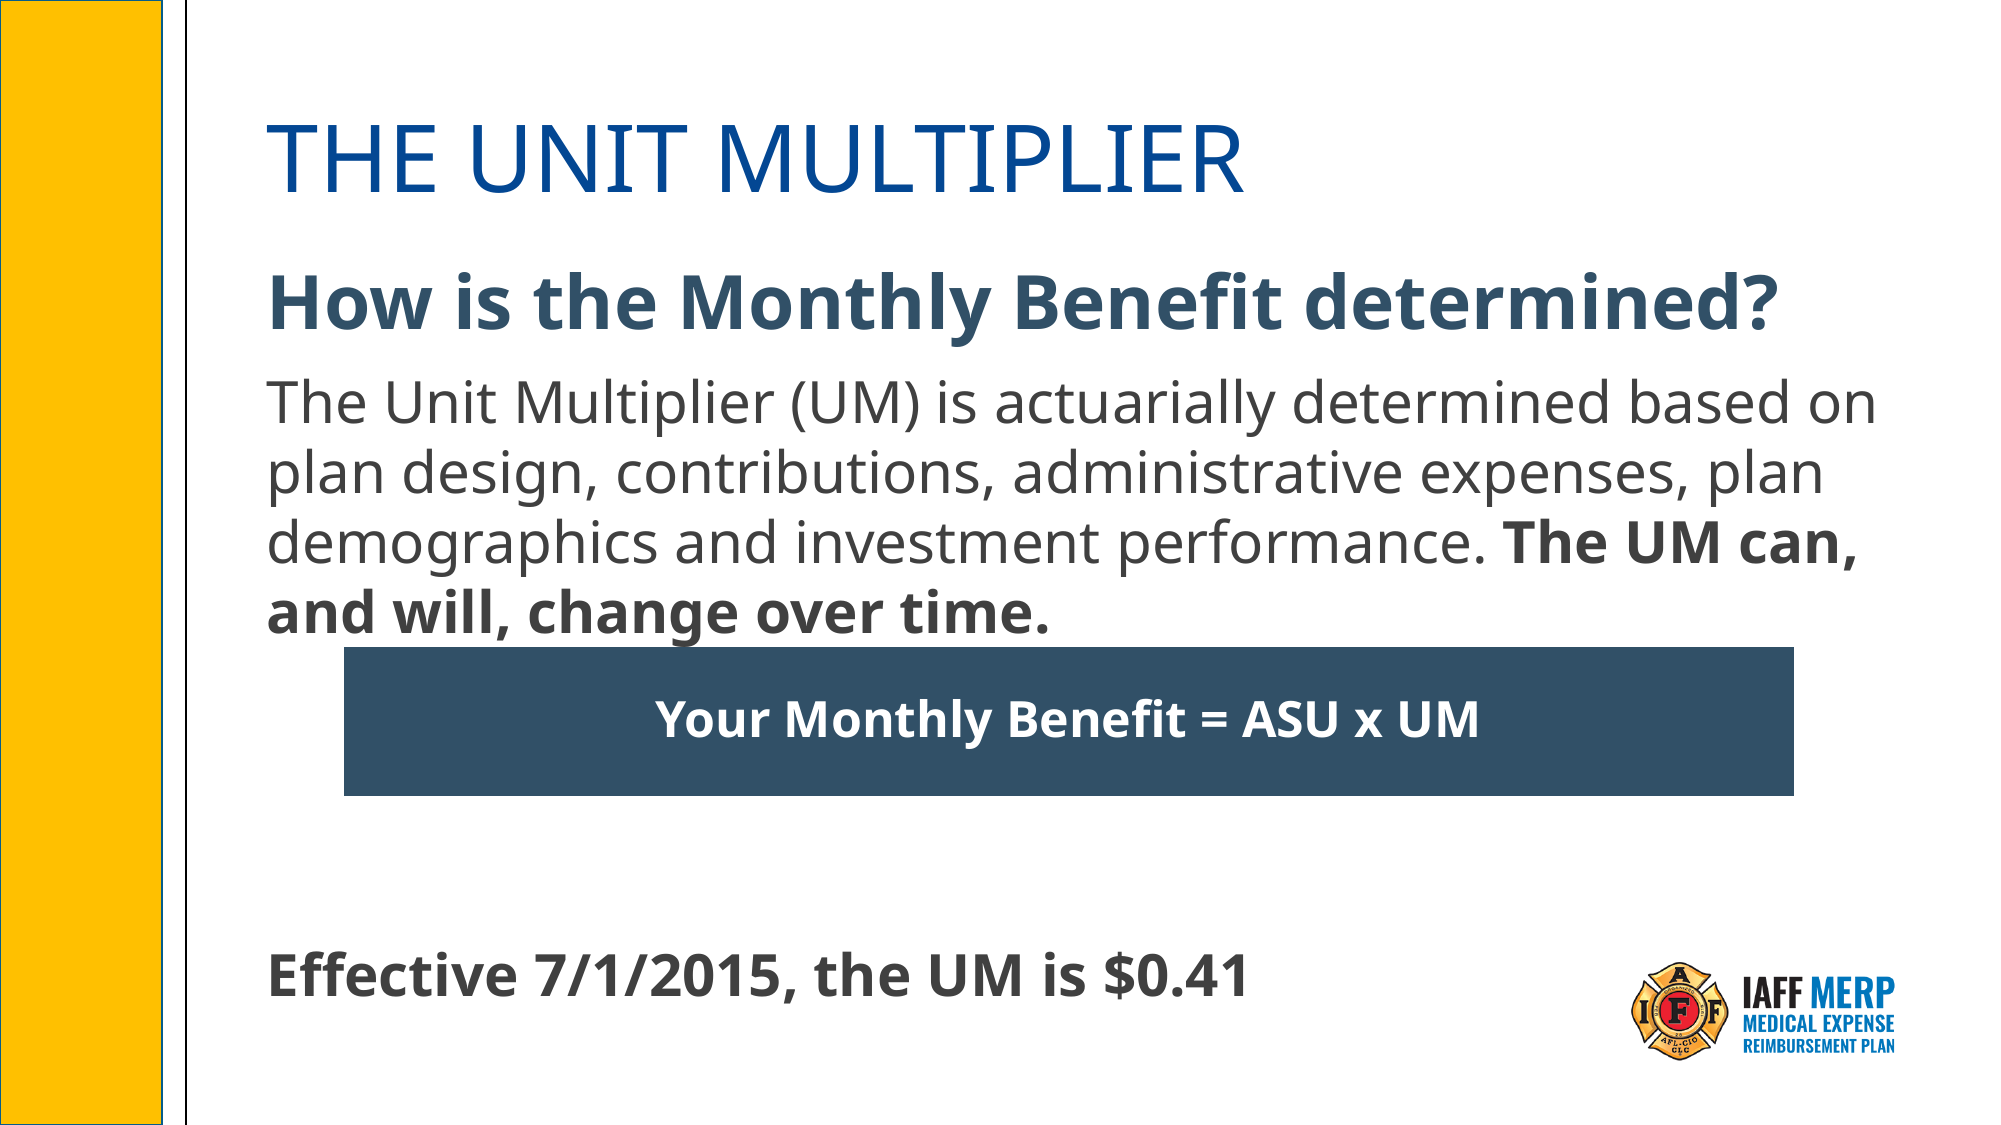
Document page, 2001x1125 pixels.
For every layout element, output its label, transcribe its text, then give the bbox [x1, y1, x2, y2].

text_box [0, 0, 162, 1125]
title The unit multiplier [266, 55, 1930, 221]
text_box Your Monthly Benefit = ASU x UM [345, 648, 1793, 795]
picture [1620, 950, 1906, 1070]
list How is the Monthly Benefit determined? The Unit Multiplier (UM) is actuarially determined based on plan design, contributions, administrative expenses, plan demographics and investment performance. The UM can, and will, change over time. Effective 7/1/2015, the UM is $0.41 [237, 244, 1901, 1021]
